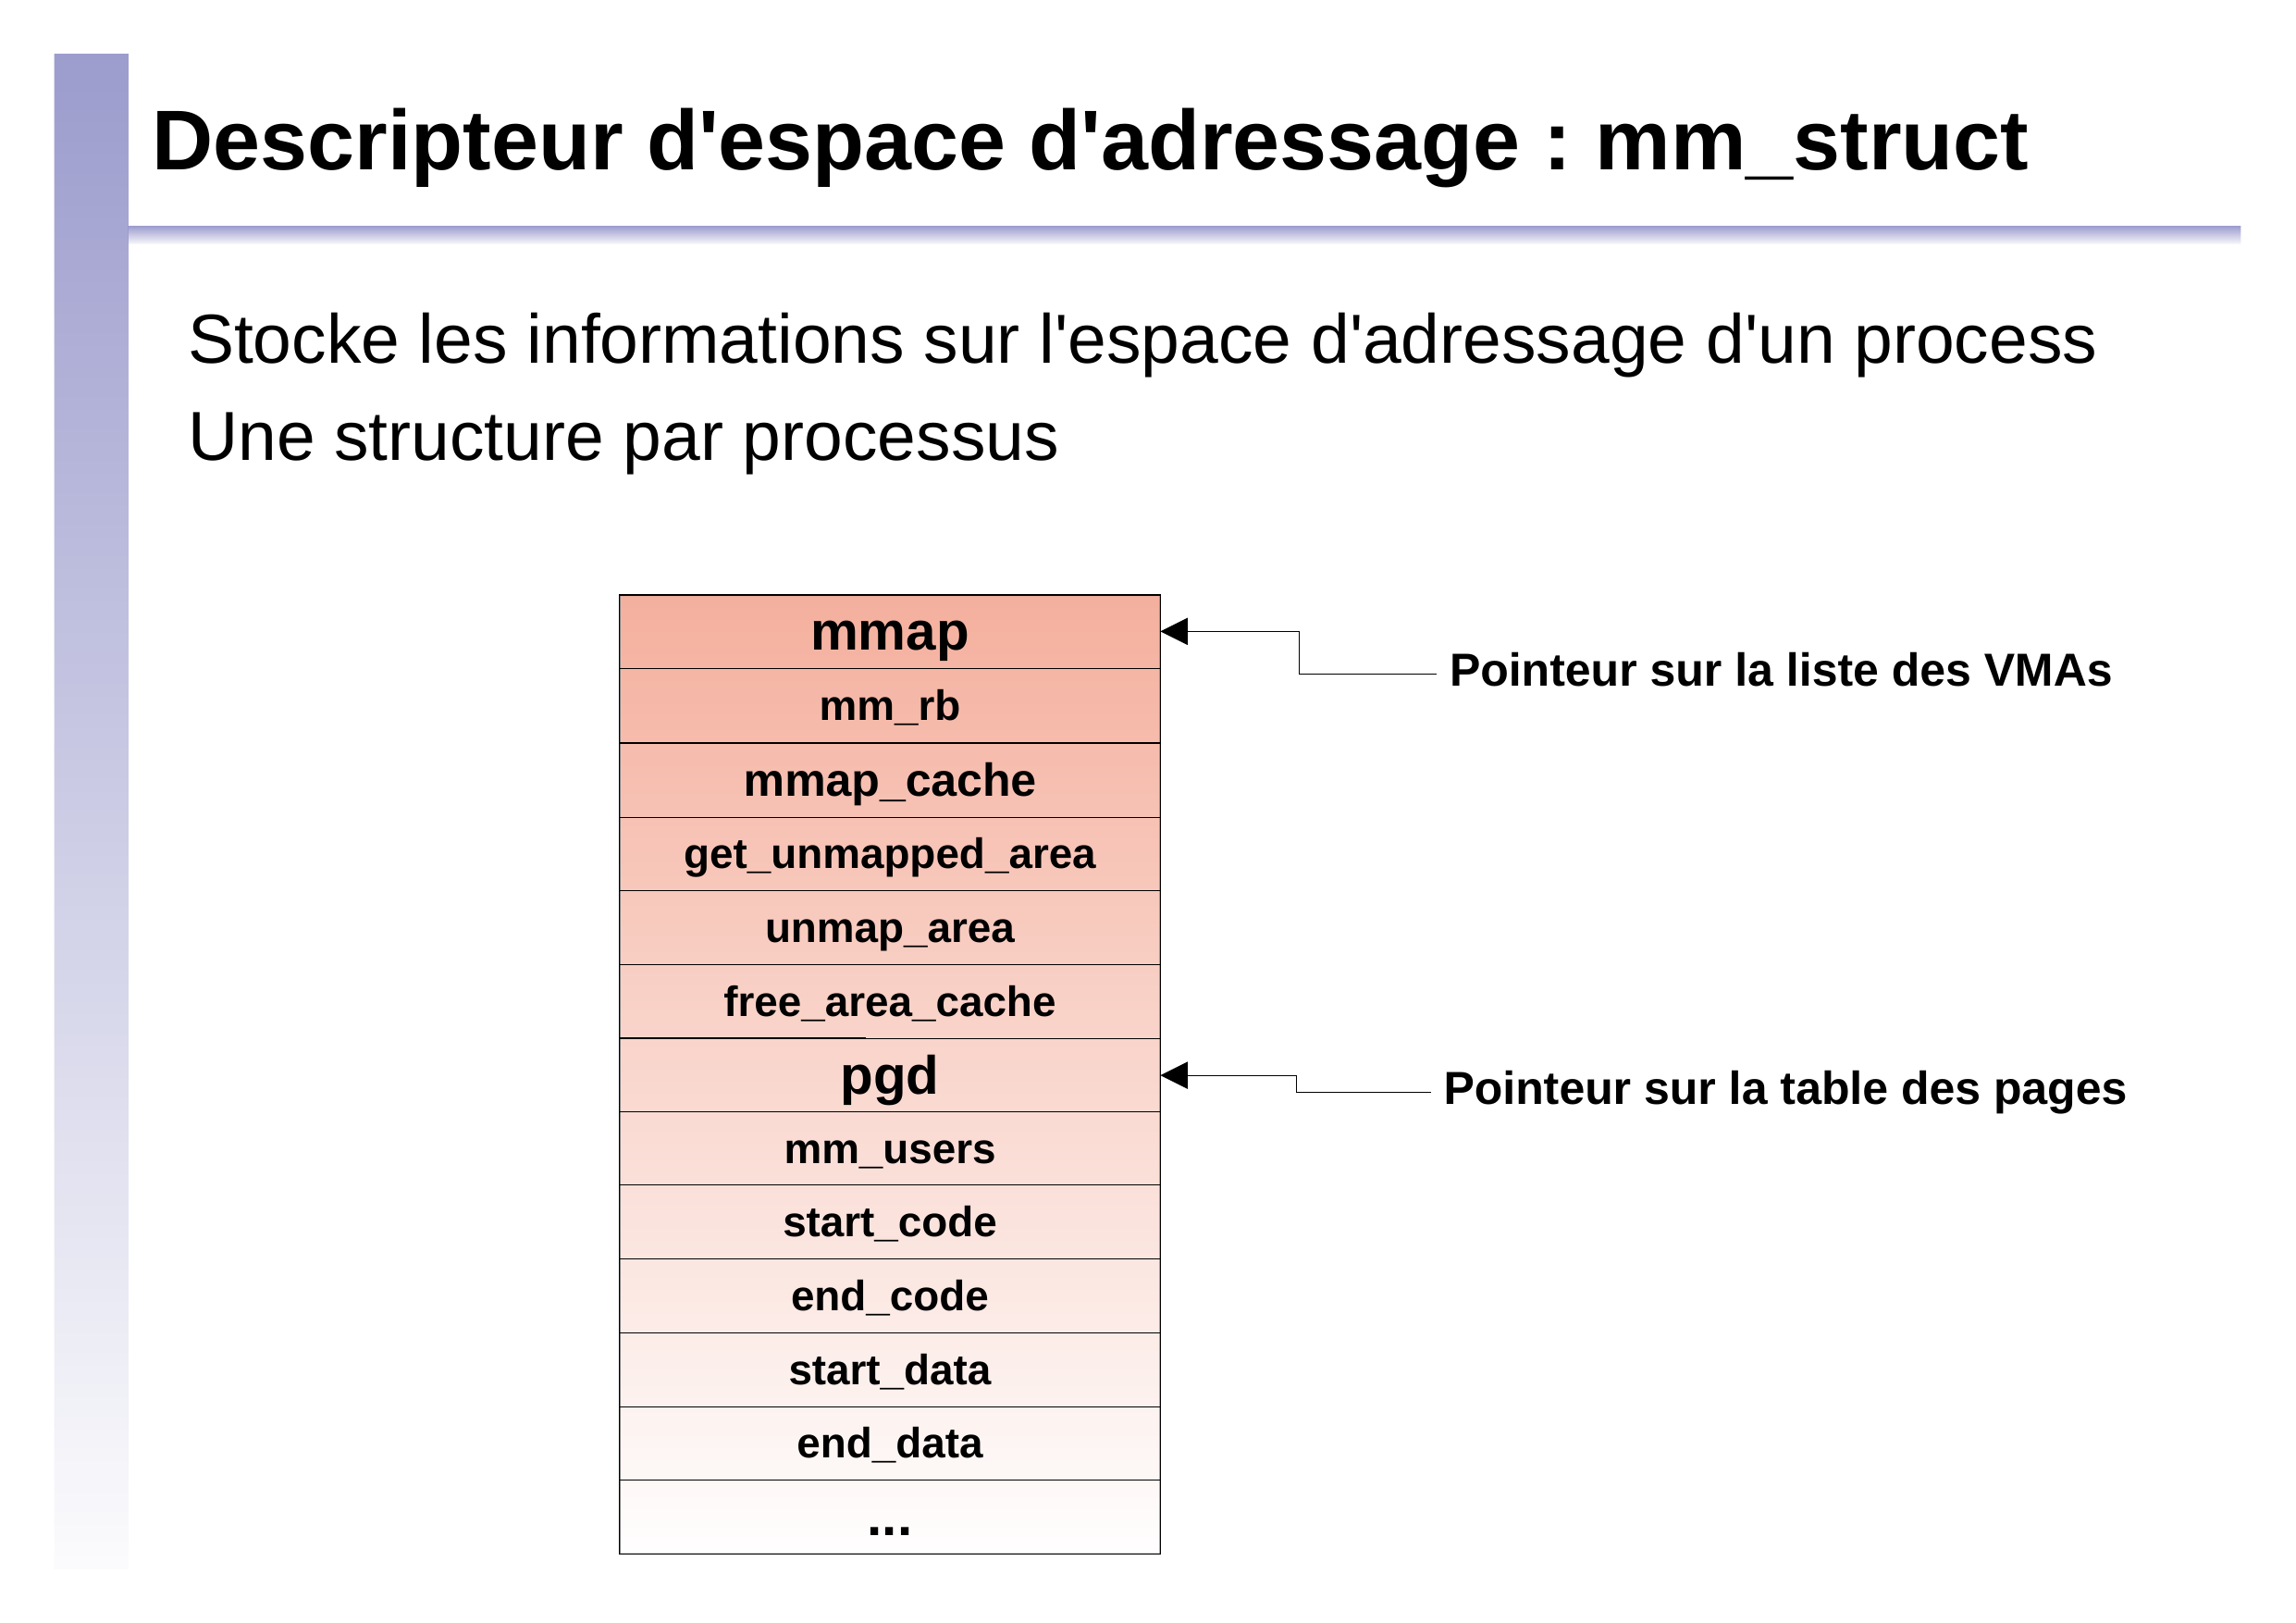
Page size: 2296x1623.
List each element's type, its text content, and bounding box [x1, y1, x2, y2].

text_box start_data [619, 1332, 1161, 1406]
text_box Pointeur sur la table des pages [1430, 1062, 2129, 1122]
text_box unmap_area [619, 890, 1161, 964]
text_box mm_rb [619, 668, 1161, 743]
list Stocke les informations sur l'espace d'adressage d'un process Une structure par processus [177, 300, 2168, 1568]
text_box end_data [619, 1406, 1161, 1481]
text_box end_code [619, 1258, 1161, 1332]
text_box ... [619, 1481, 1161, 1555]
text_box get_unmapped_area [619, 817, 1161, 890]
text_box start_code [619, 1184, 1161, 1258]
title Descripteur d'espace d'adressage : mm_struct [152, 54, 2241, 227]
text_box free_area_cache [619, 964, 1161, 1038]
text_box mmap_cache [619, 743, 1161, 817]
text_box mm_users [619, 1111, 1161, 1184]
text_box pgd [619, 1038, 1161, 1111]
text_box Pointeur sur la liste des VMAs [1437, 644, 2114, 704]
text_box mmap [619, 594, 1161, 668]
